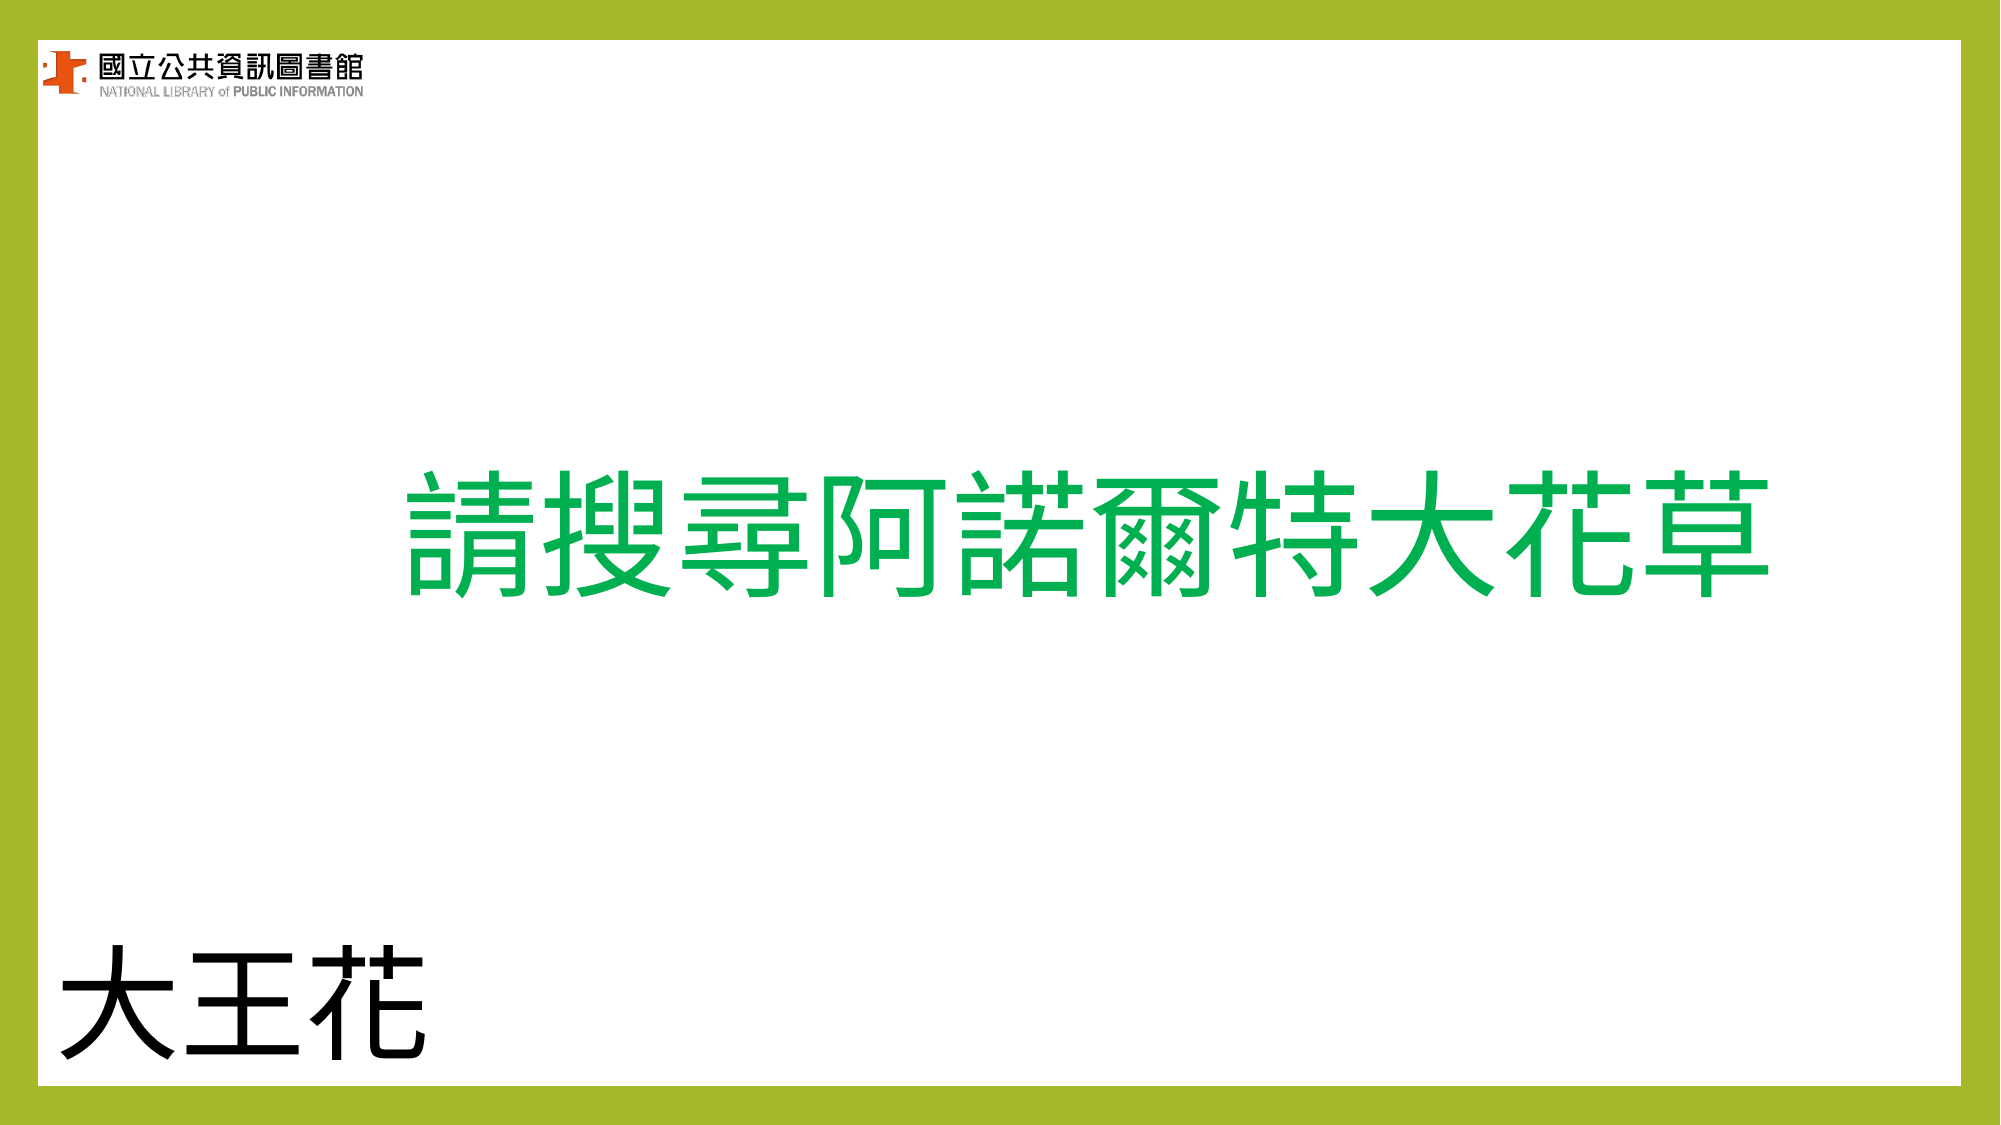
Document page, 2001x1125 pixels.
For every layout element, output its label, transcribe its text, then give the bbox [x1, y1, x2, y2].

text_box 大王花 [40, 917, 591, 1085]
text_box 請搜尋阿諾爾特大花草 [386, 441, 1805, 624]
